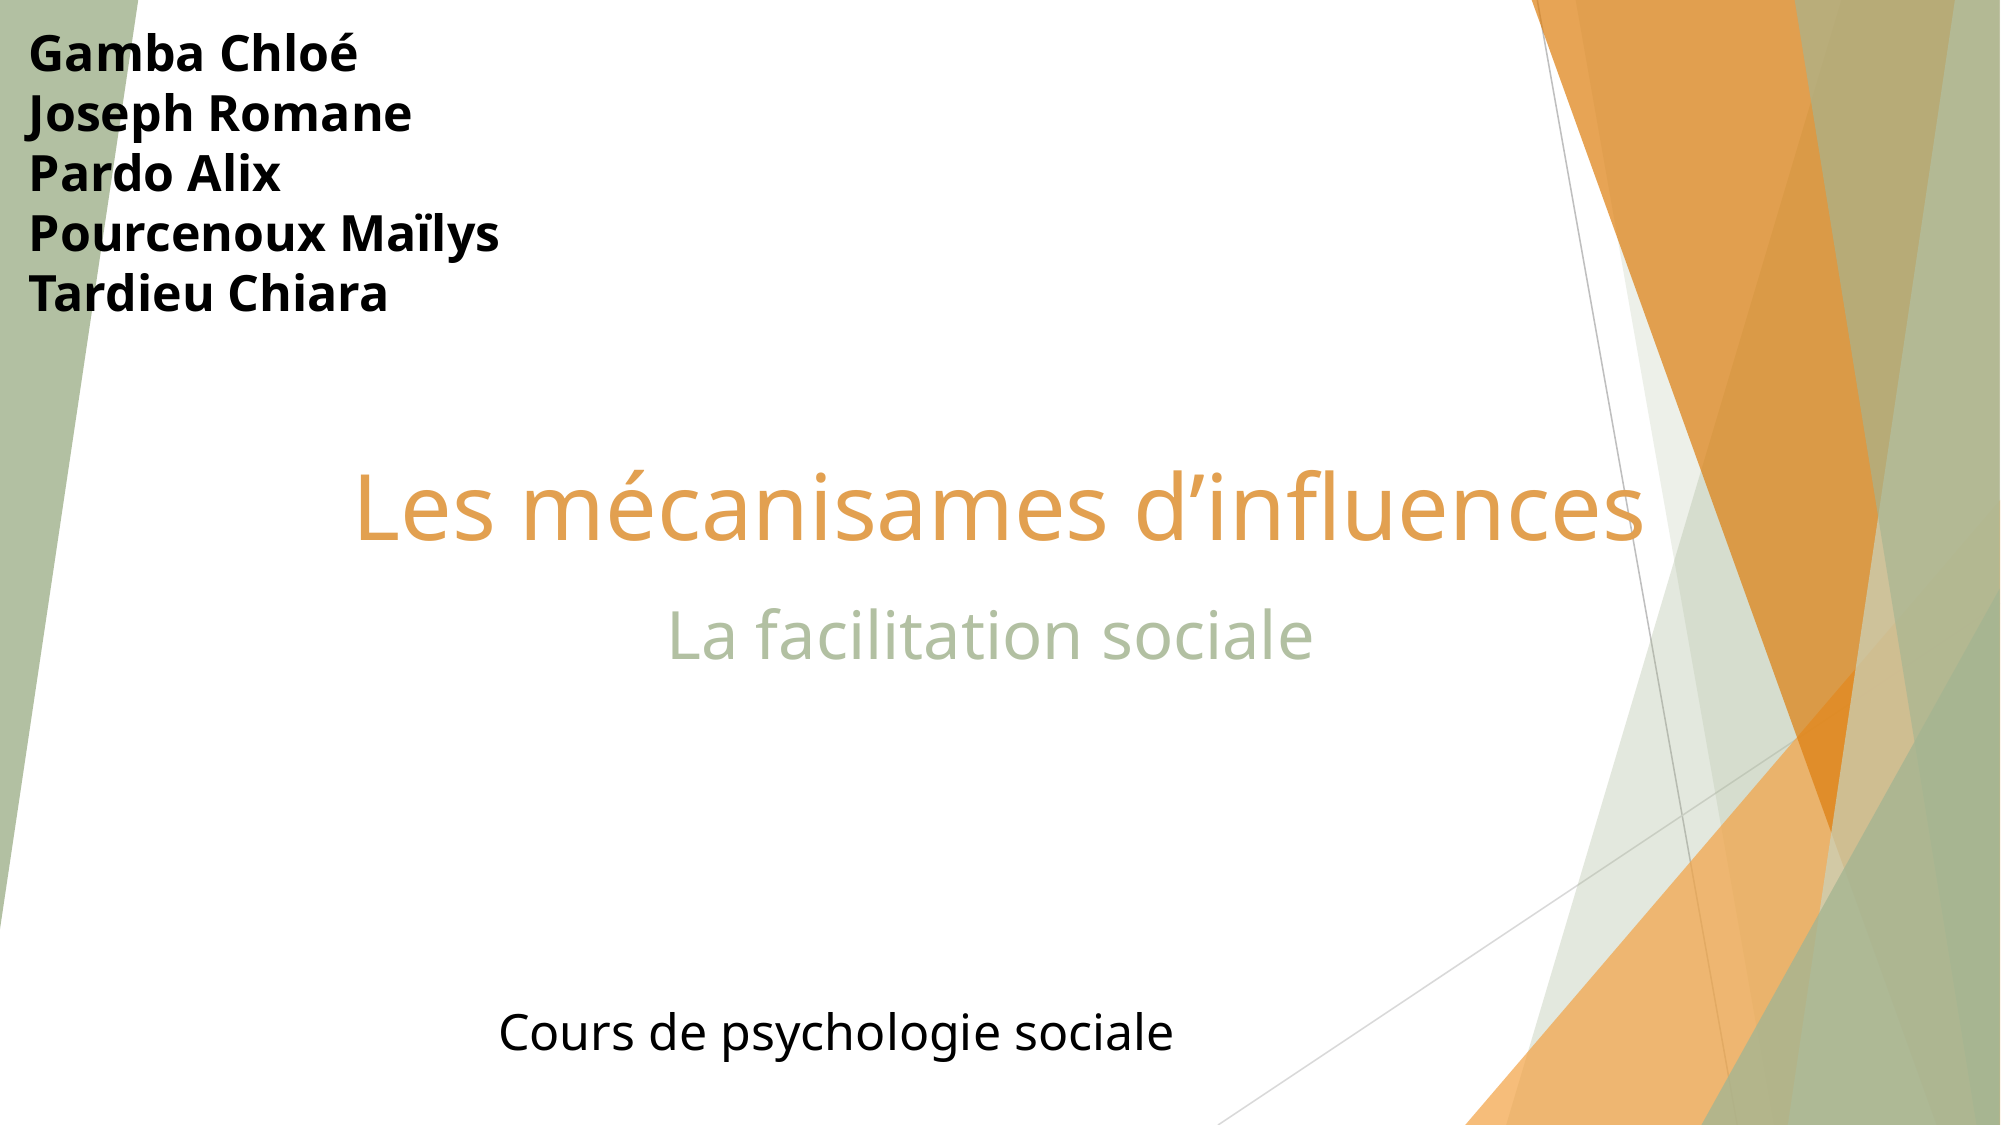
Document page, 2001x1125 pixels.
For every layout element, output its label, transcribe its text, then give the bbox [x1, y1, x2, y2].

text_box Cours de psychologie sociale [367, 993, 1320, 1069]
title Les mécanisames d’influences [243, 378, 1757, 567]
subtitle La facilitation sociale [249, 585, 1750, 857]
text_box Gamba Chloé Joseph Romane Pardo Alix Pourcenoux Maïlys Tardieu Chiara [13, 14, 520, 393]
